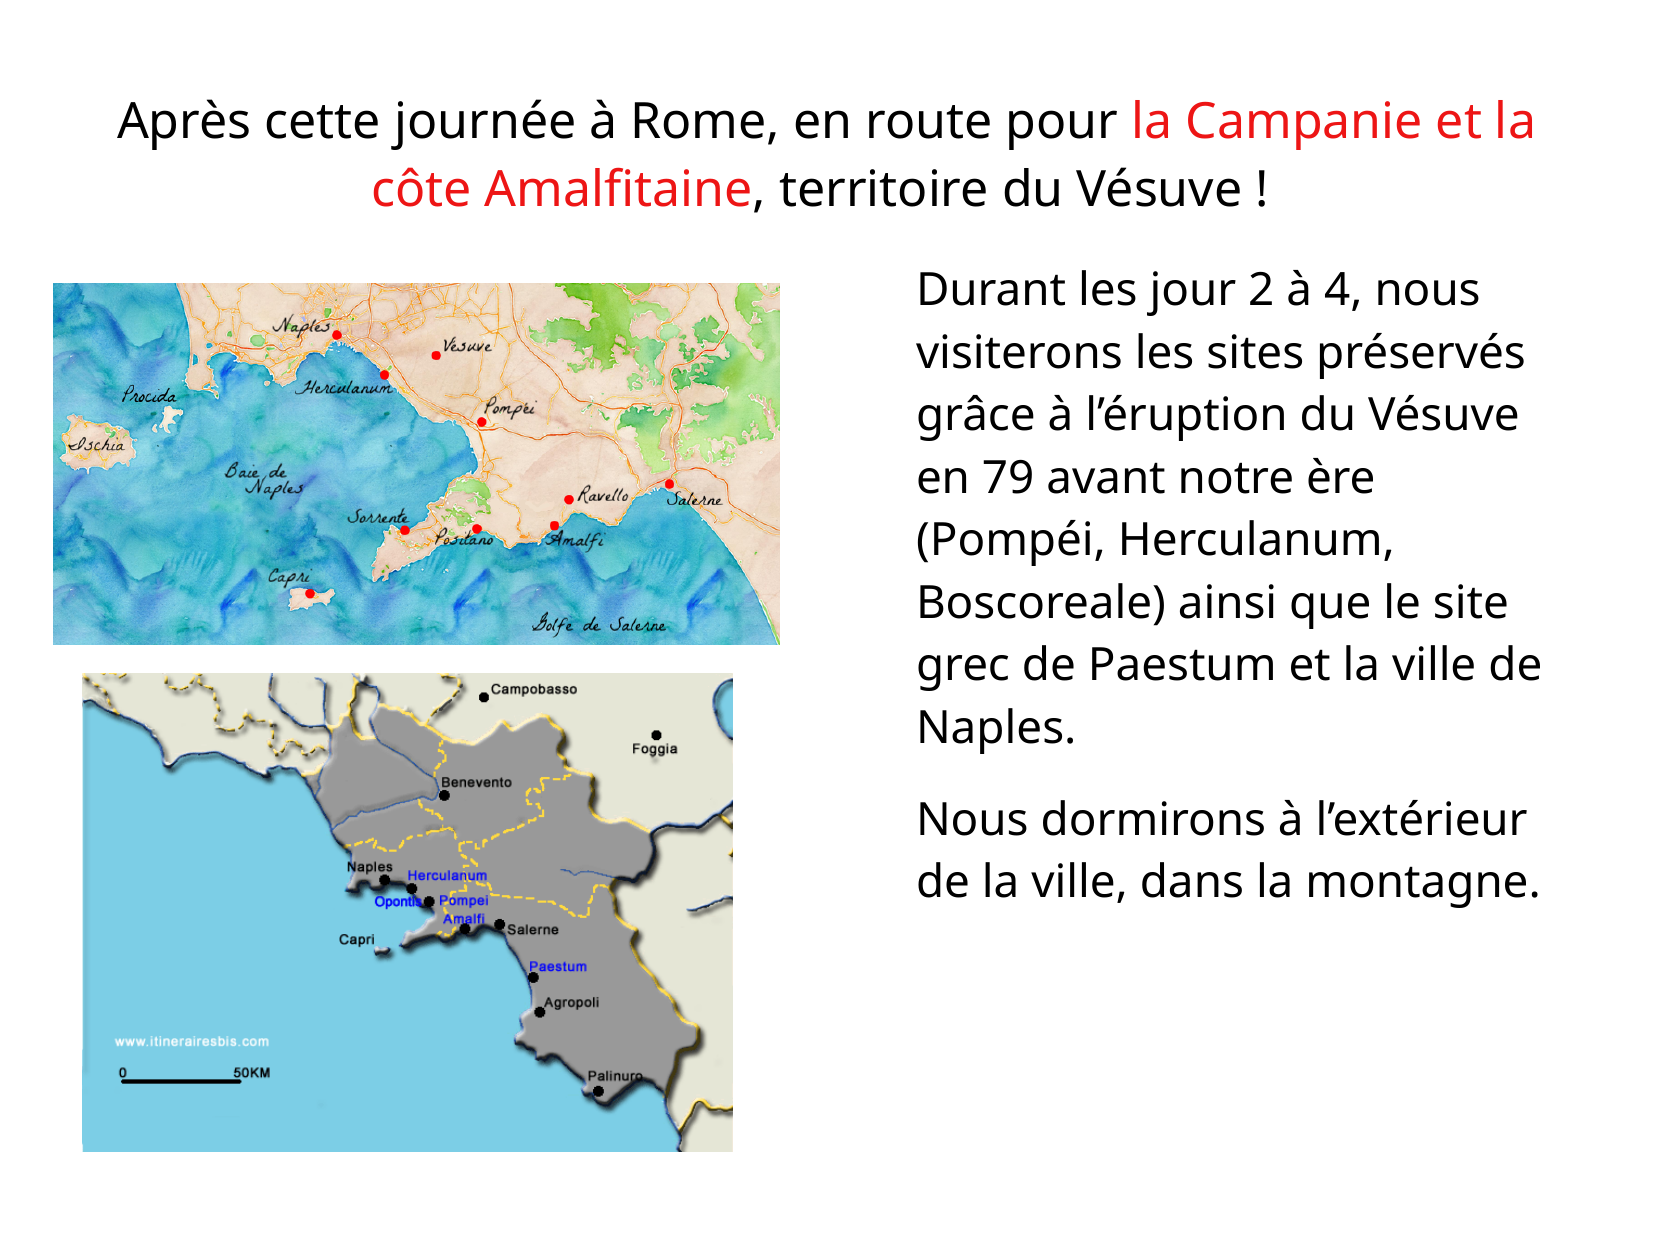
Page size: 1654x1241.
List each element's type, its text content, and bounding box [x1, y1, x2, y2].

picture [53, 283, 780, 645]
picture [82, 673, 733, 1152]
title Après cette journée à Rome, en route pour la Campanie et la côte Amalfitaine, territoire du Vésuve ! [82, 49, 1571, 257]
list Durant les jour 2 à 4, nous visiterons les sites préservés grâce à l’éruption du Vésuve en 79 avant notre ère (Pompéi, Herculanum, Boscoreale) ainsi que le site grec de Paestum et la ville de Naples. Nous dormirons à l’extérieur de la ville, dans la montagne. [845, 256, 1572, 1217]
